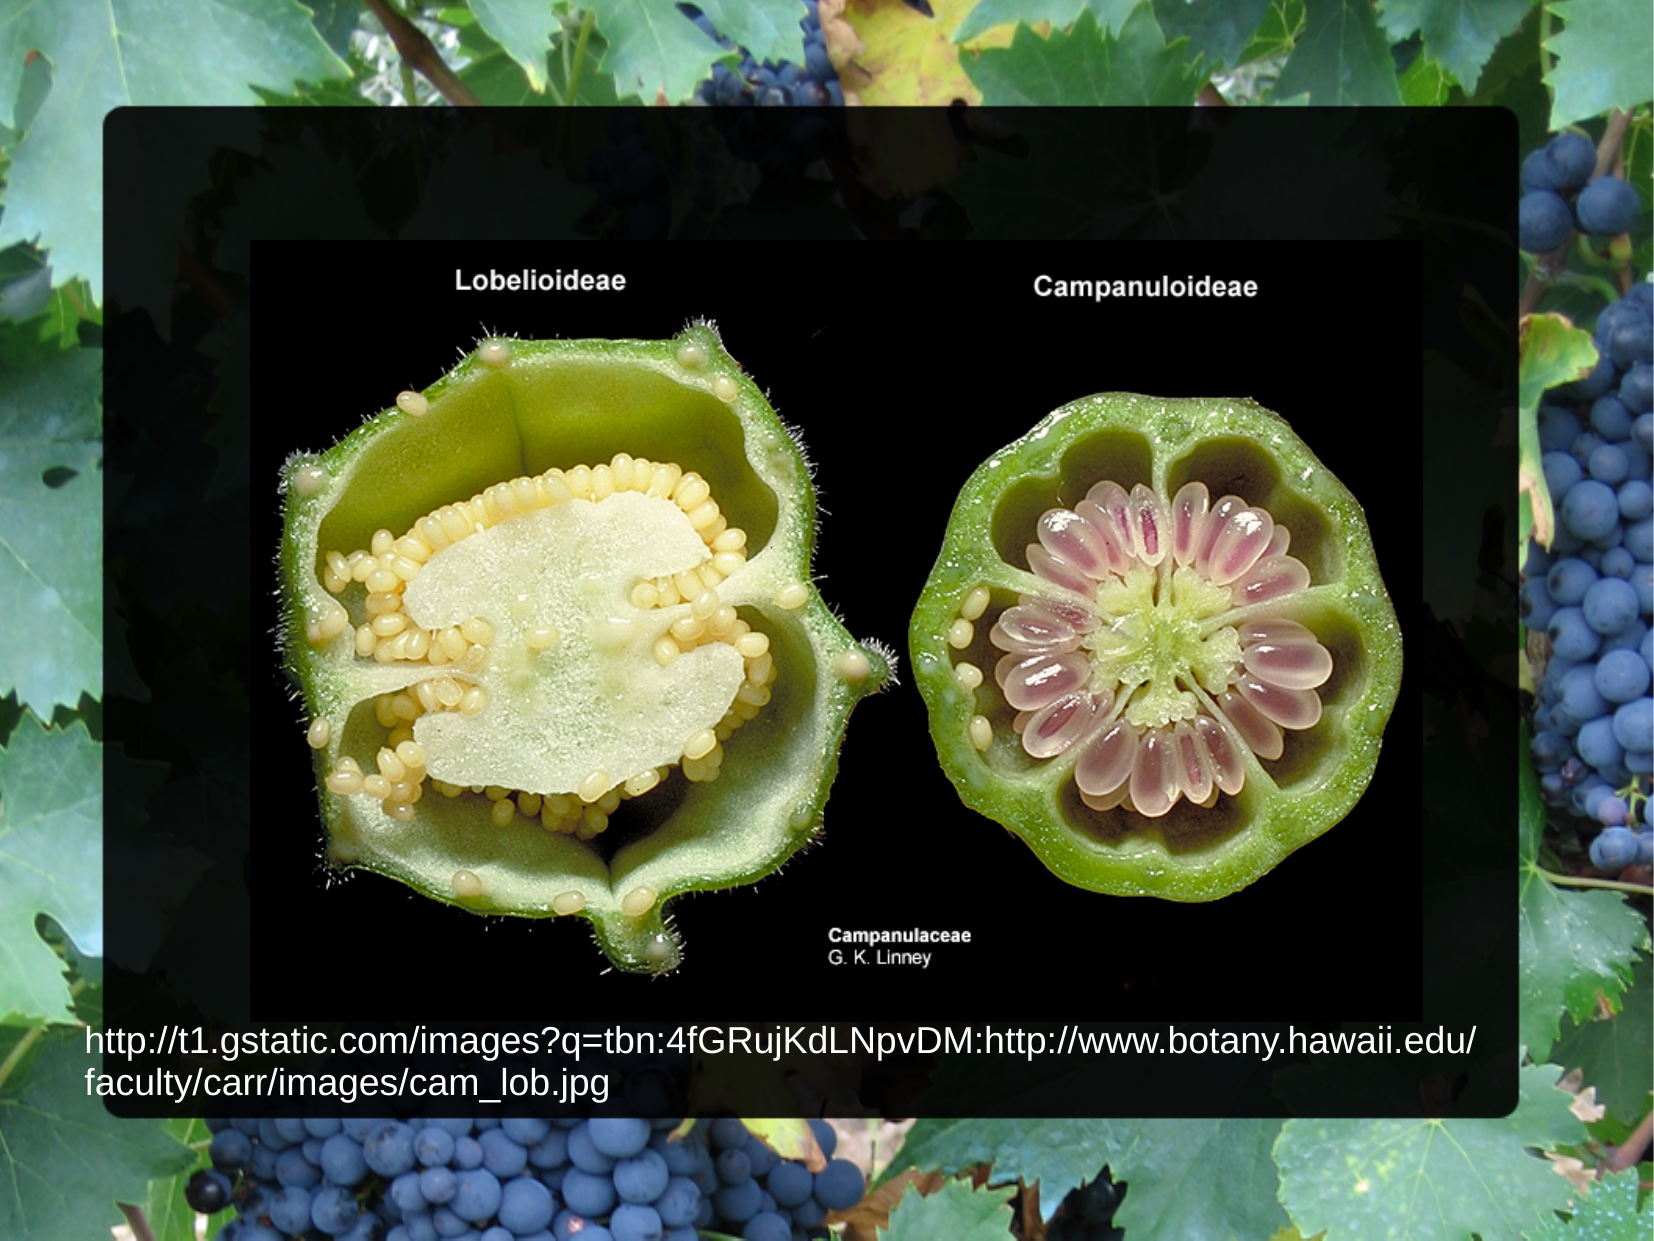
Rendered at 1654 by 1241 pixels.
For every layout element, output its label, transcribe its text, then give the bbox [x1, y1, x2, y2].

text_box http://t1.gstatic.com/images?q=tbn:4fGRujKdLNpvDM:http://www.botany.hawaii.edu/faculty/carr/images/cam_lob.jpg [69, 1012, 1538, 1112]
picture [0, 0, 1654, 1241]
